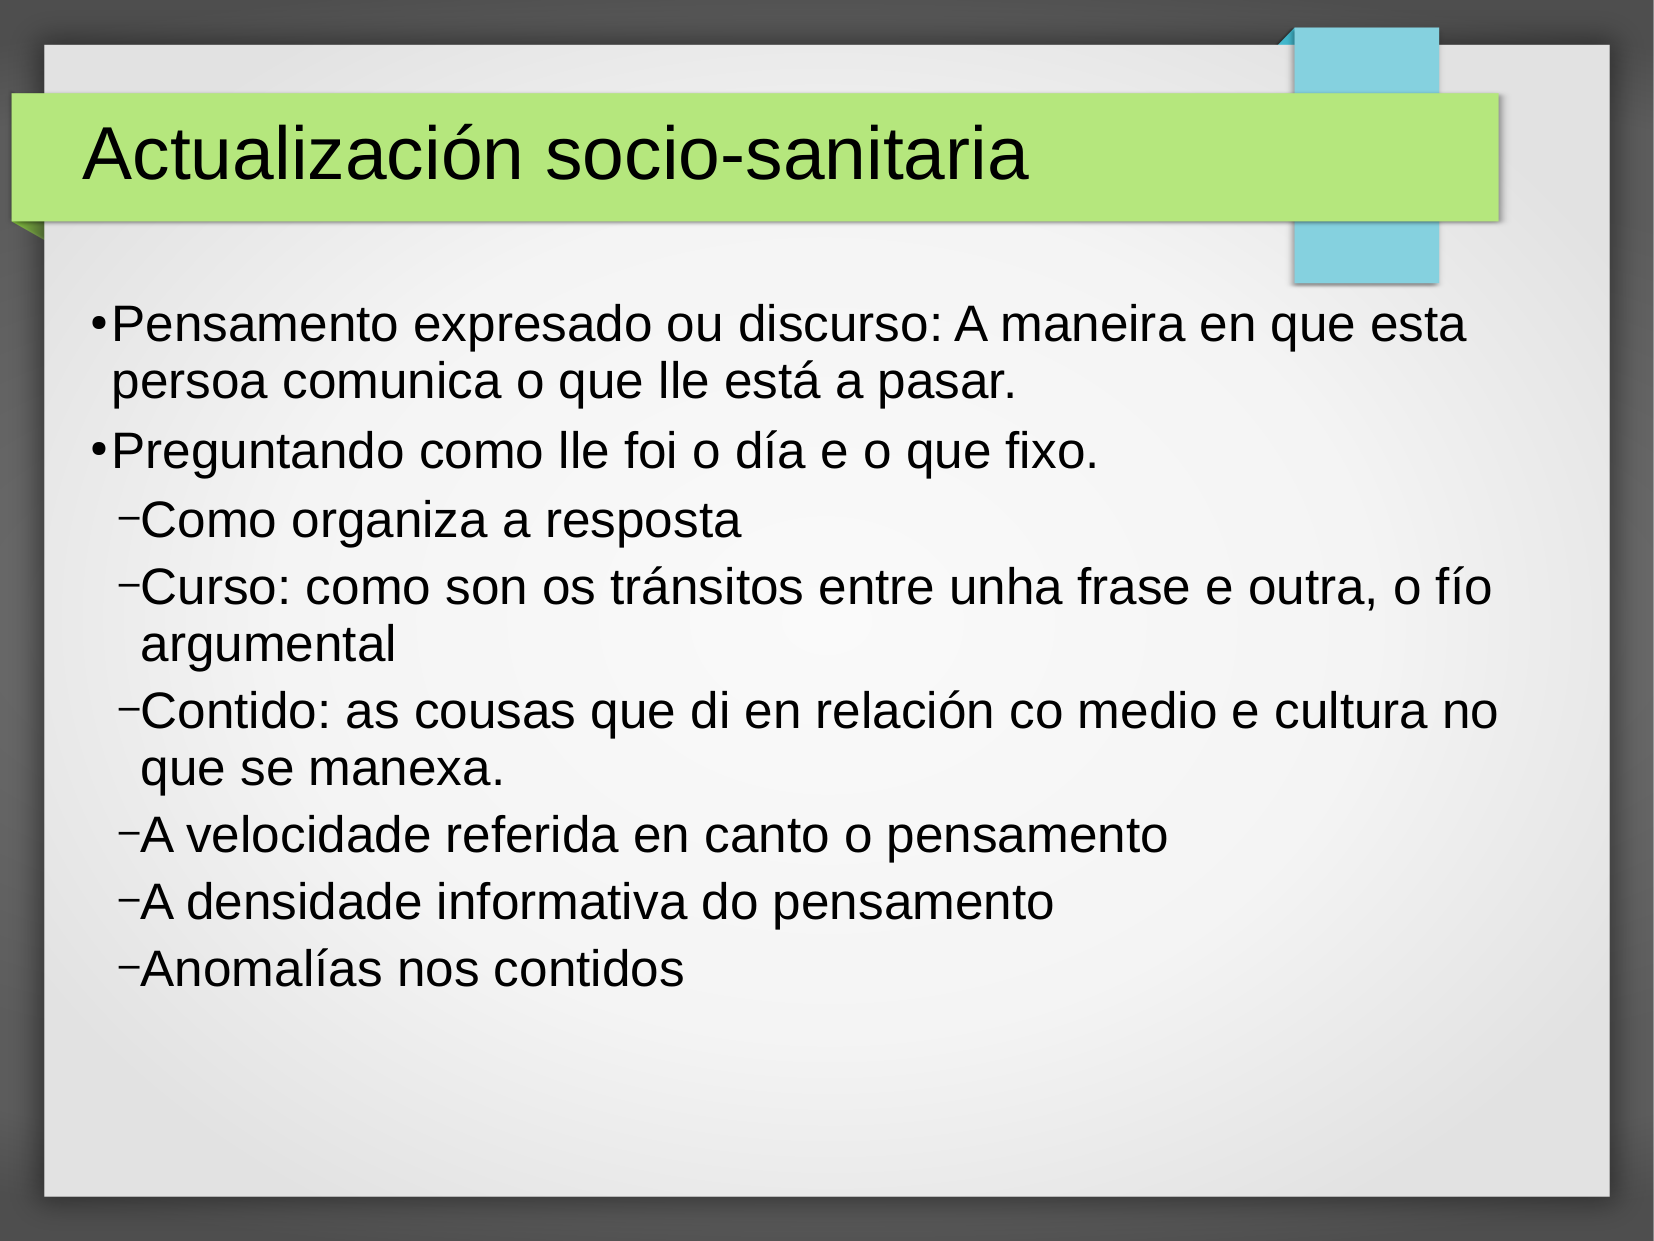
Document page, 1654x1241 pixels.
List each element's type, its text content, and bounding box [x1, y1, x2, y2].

list Pensamento expresado ou discurso: A maneira en que esta persoa comunica o que lle está a pasar. Preguntando como lle foi o día e o que fixo. Como organiza a resposta Curso: como son os tránsitos entre unha frase e outra, o fío argumental Contido: as cousas que di en relación co medio e cultura no que se manexa. A velocidade referida en canto o pensamento A densidade informativa do pensamento Anomalías nos contidos [82, 295, 1571, 1015]
picture [0, 0, 1654, 1241]
title Actualización socio-sanitaria [82, 94, 1264, 213]
